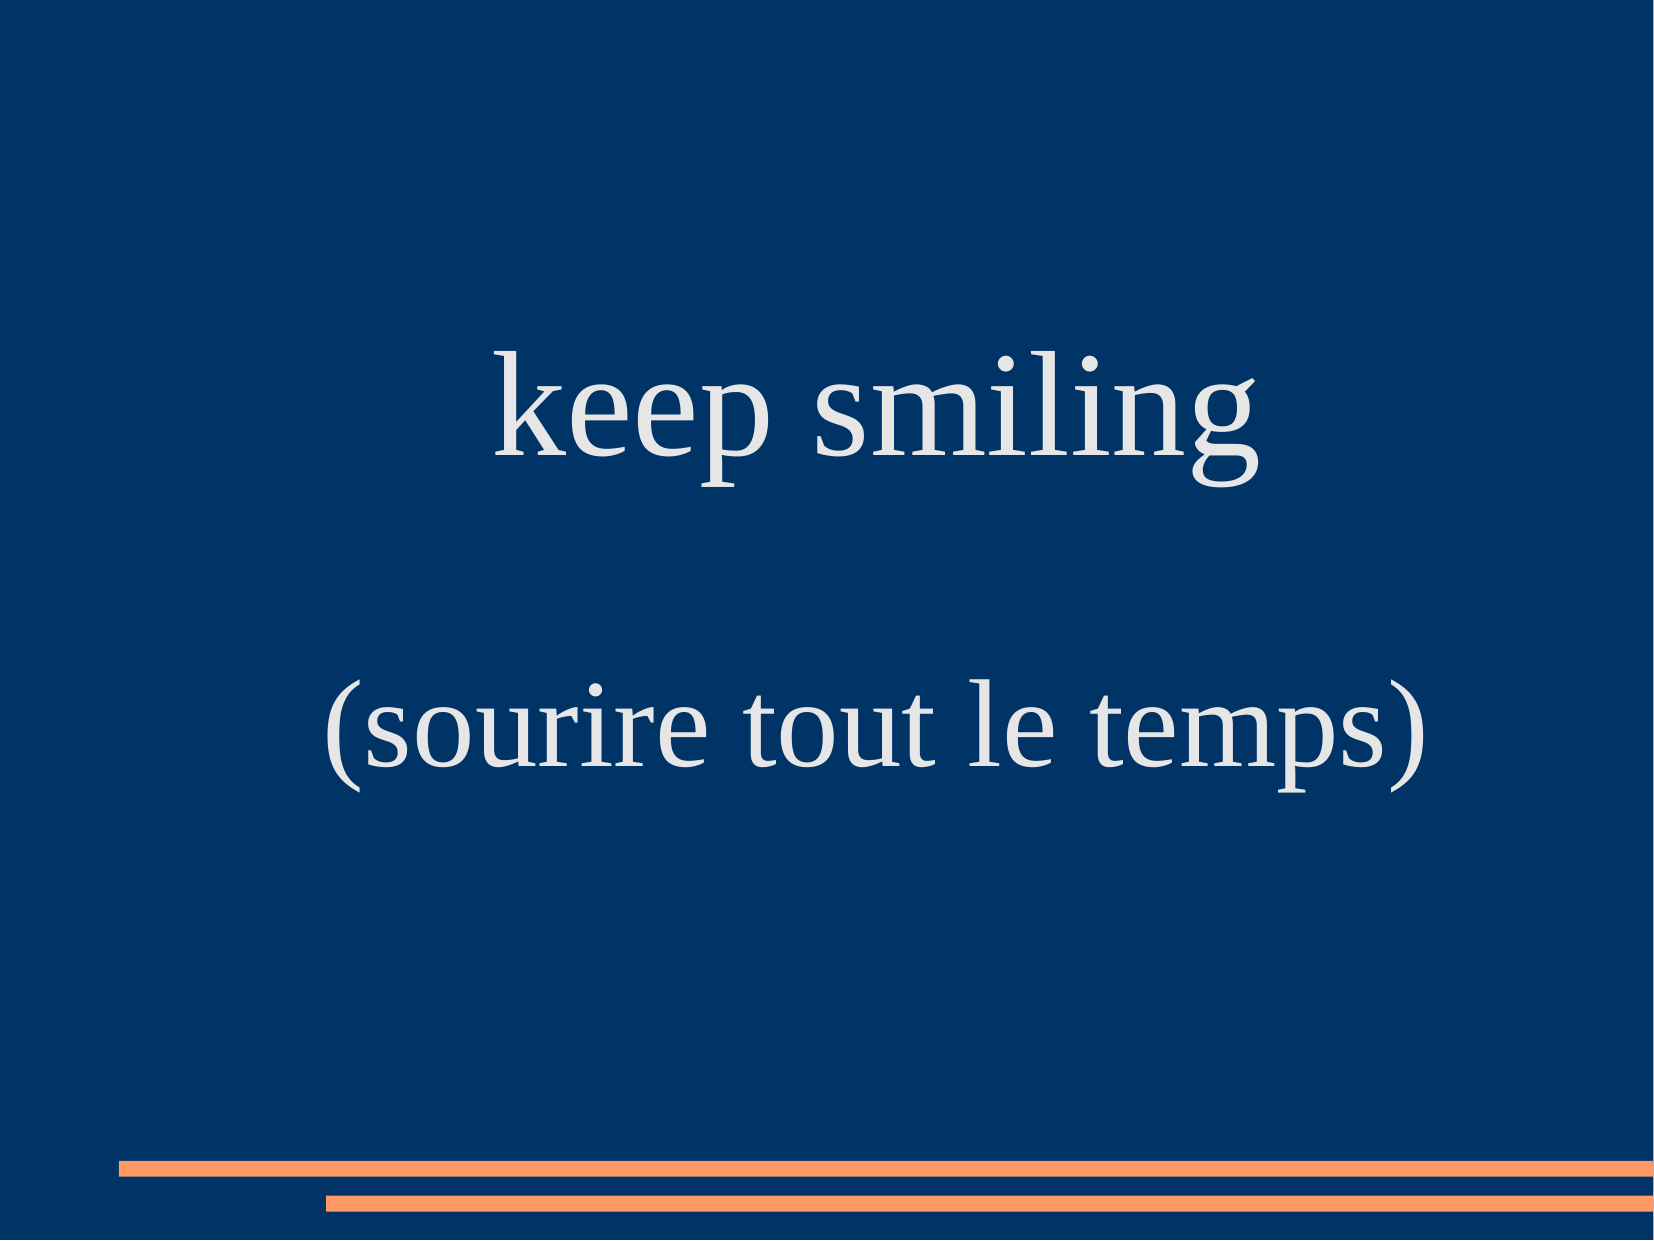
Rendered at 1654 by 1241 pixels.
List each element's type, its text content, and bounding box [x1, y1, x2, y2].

list keep smiling (sourire tout le temps) [121, 322, 1561, 1132]
